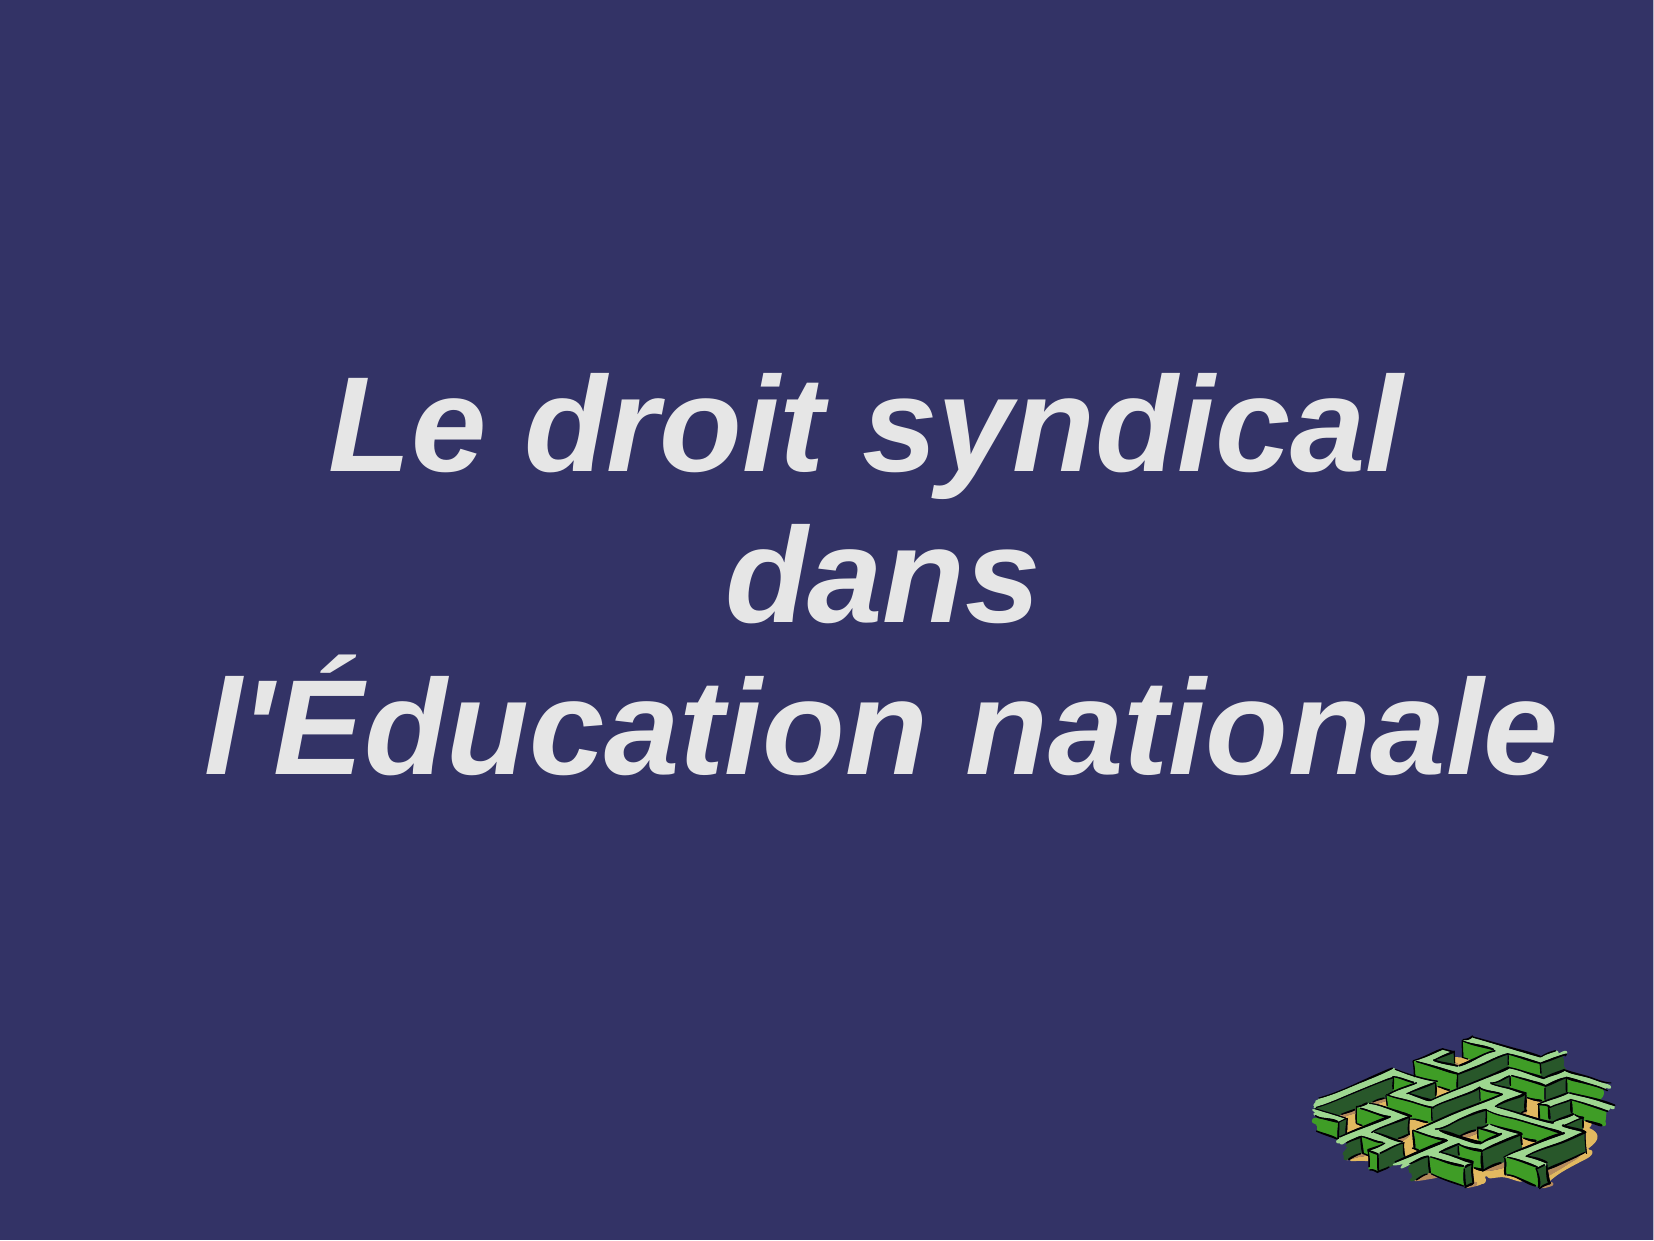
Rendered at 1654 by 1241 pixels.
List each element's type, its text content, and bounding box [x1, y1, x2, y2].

title Le droit syndical dans l'Éducation nationale [59, 177, 1565, 975]
